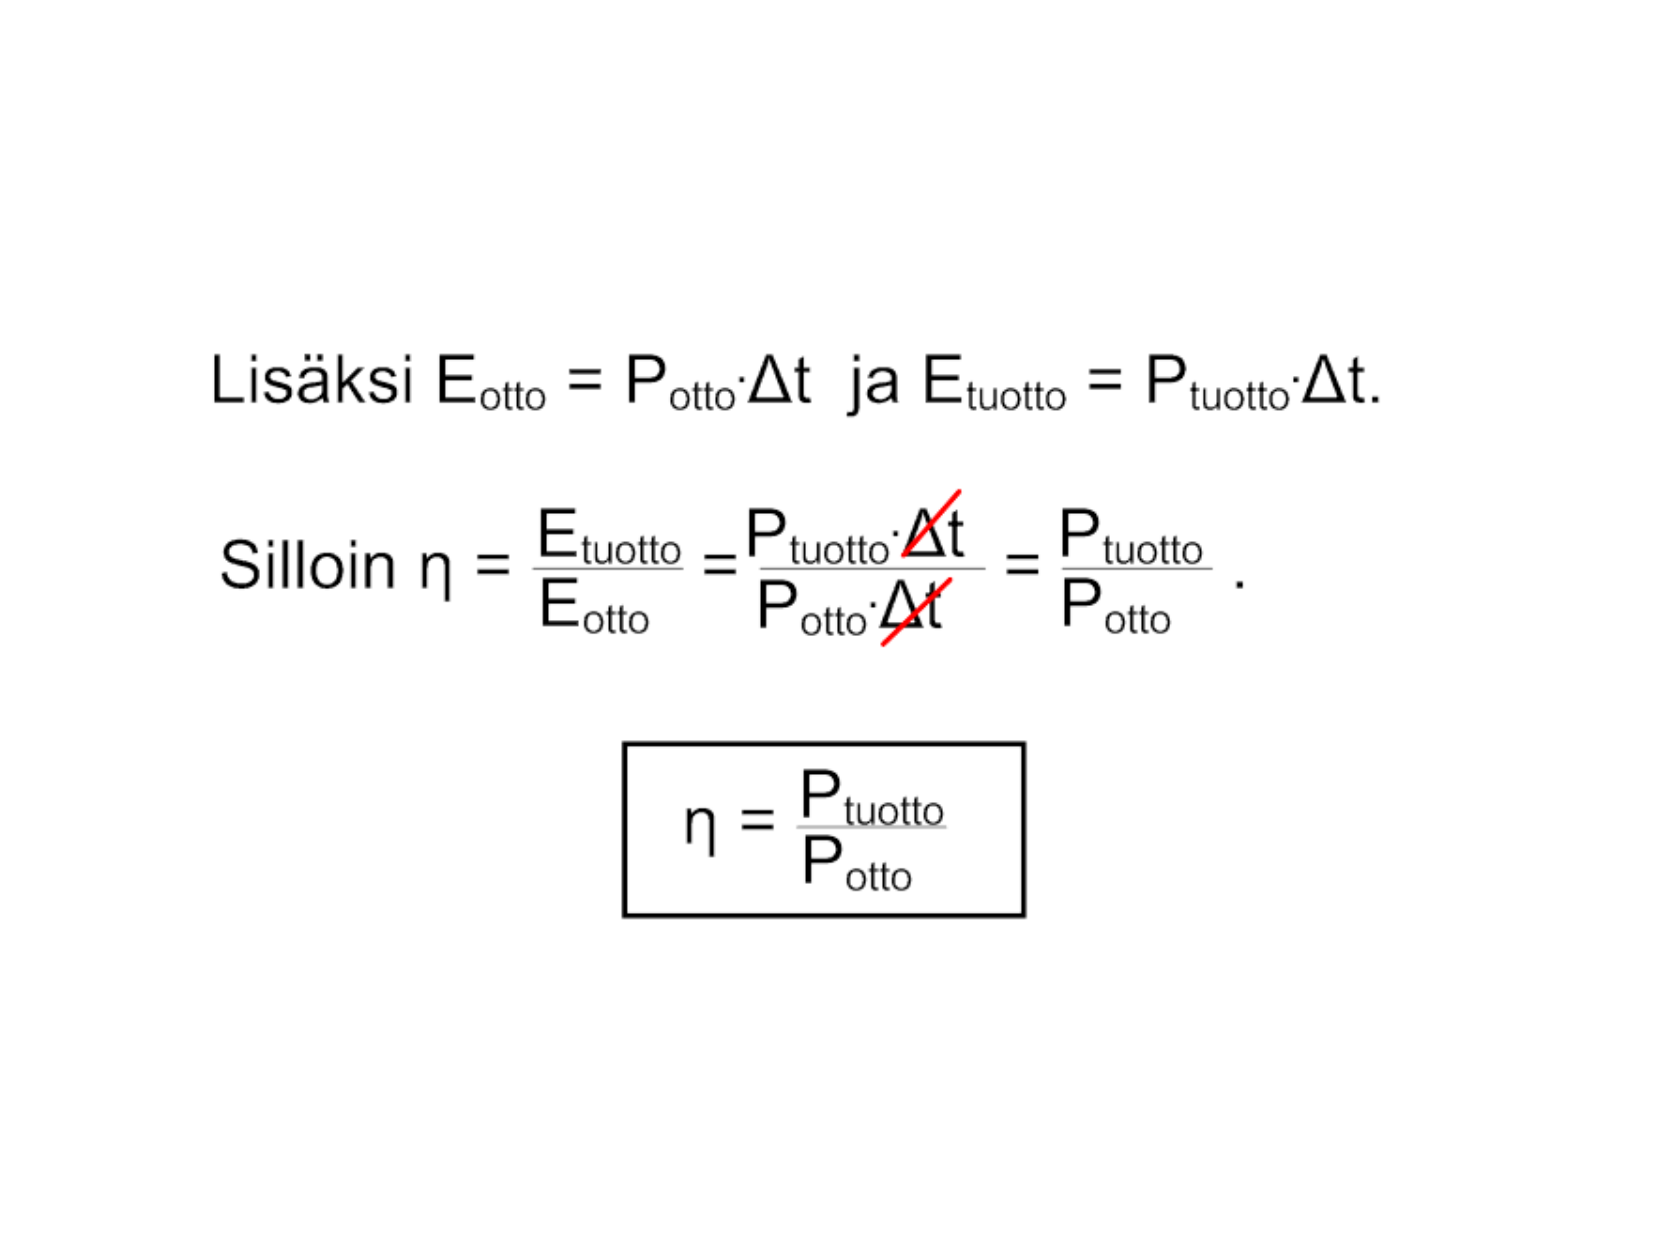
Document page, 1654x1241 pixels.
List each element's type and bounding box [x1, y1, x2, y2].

picture [153, 253, 1459, 957]
